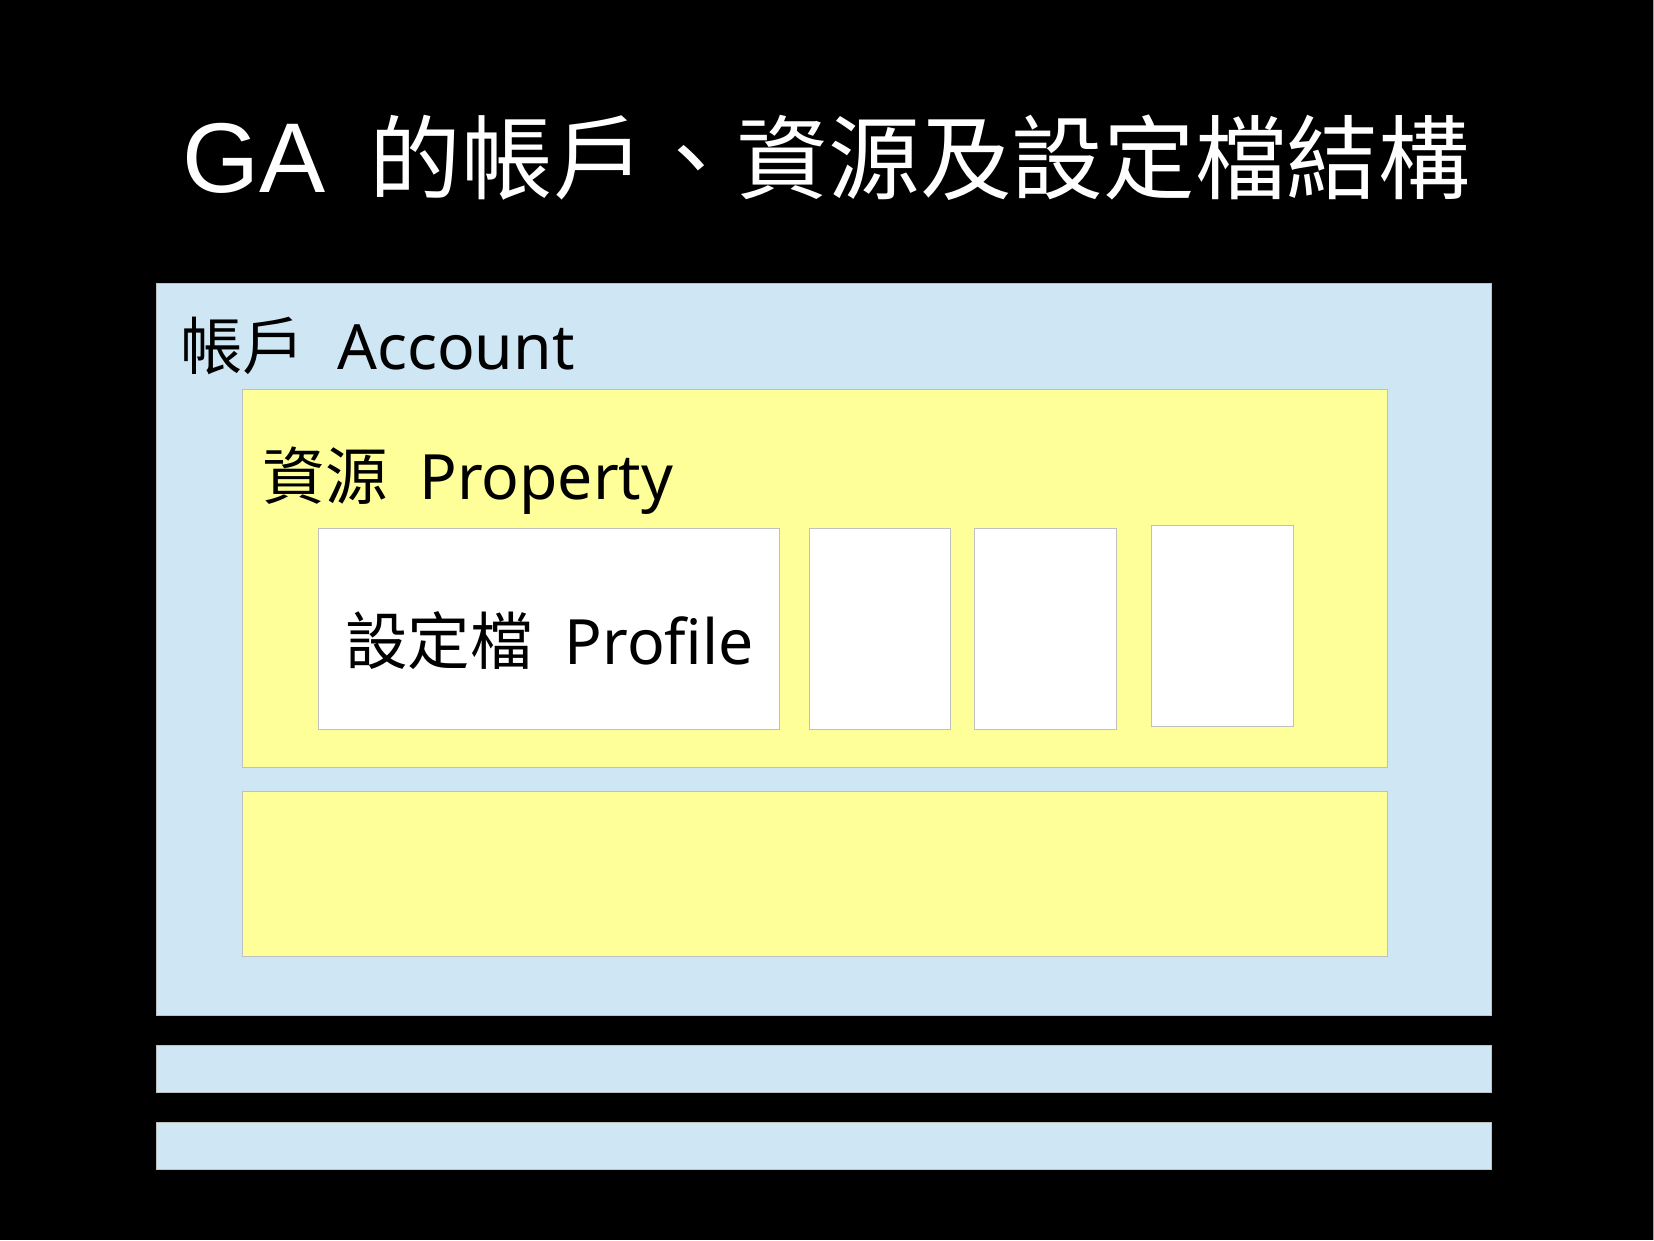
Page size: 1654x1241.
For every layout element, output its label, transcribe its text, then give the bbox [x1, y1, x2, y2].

text_box 設定檔 Profile [330, 584, 780, 673]
text_box 帳戶 Account [165, 289, 615, 378]
title GA 的帳戶、資源及設定檔結構 [82, 49, 1571, 257]
text_box [156, 1122, 1492, 1170]
text_box [156, 283, 1492, 1016]
text_box [156, 1045, 1492, 1093]
text_box 資源 Property [248, 419, 697, 508]
